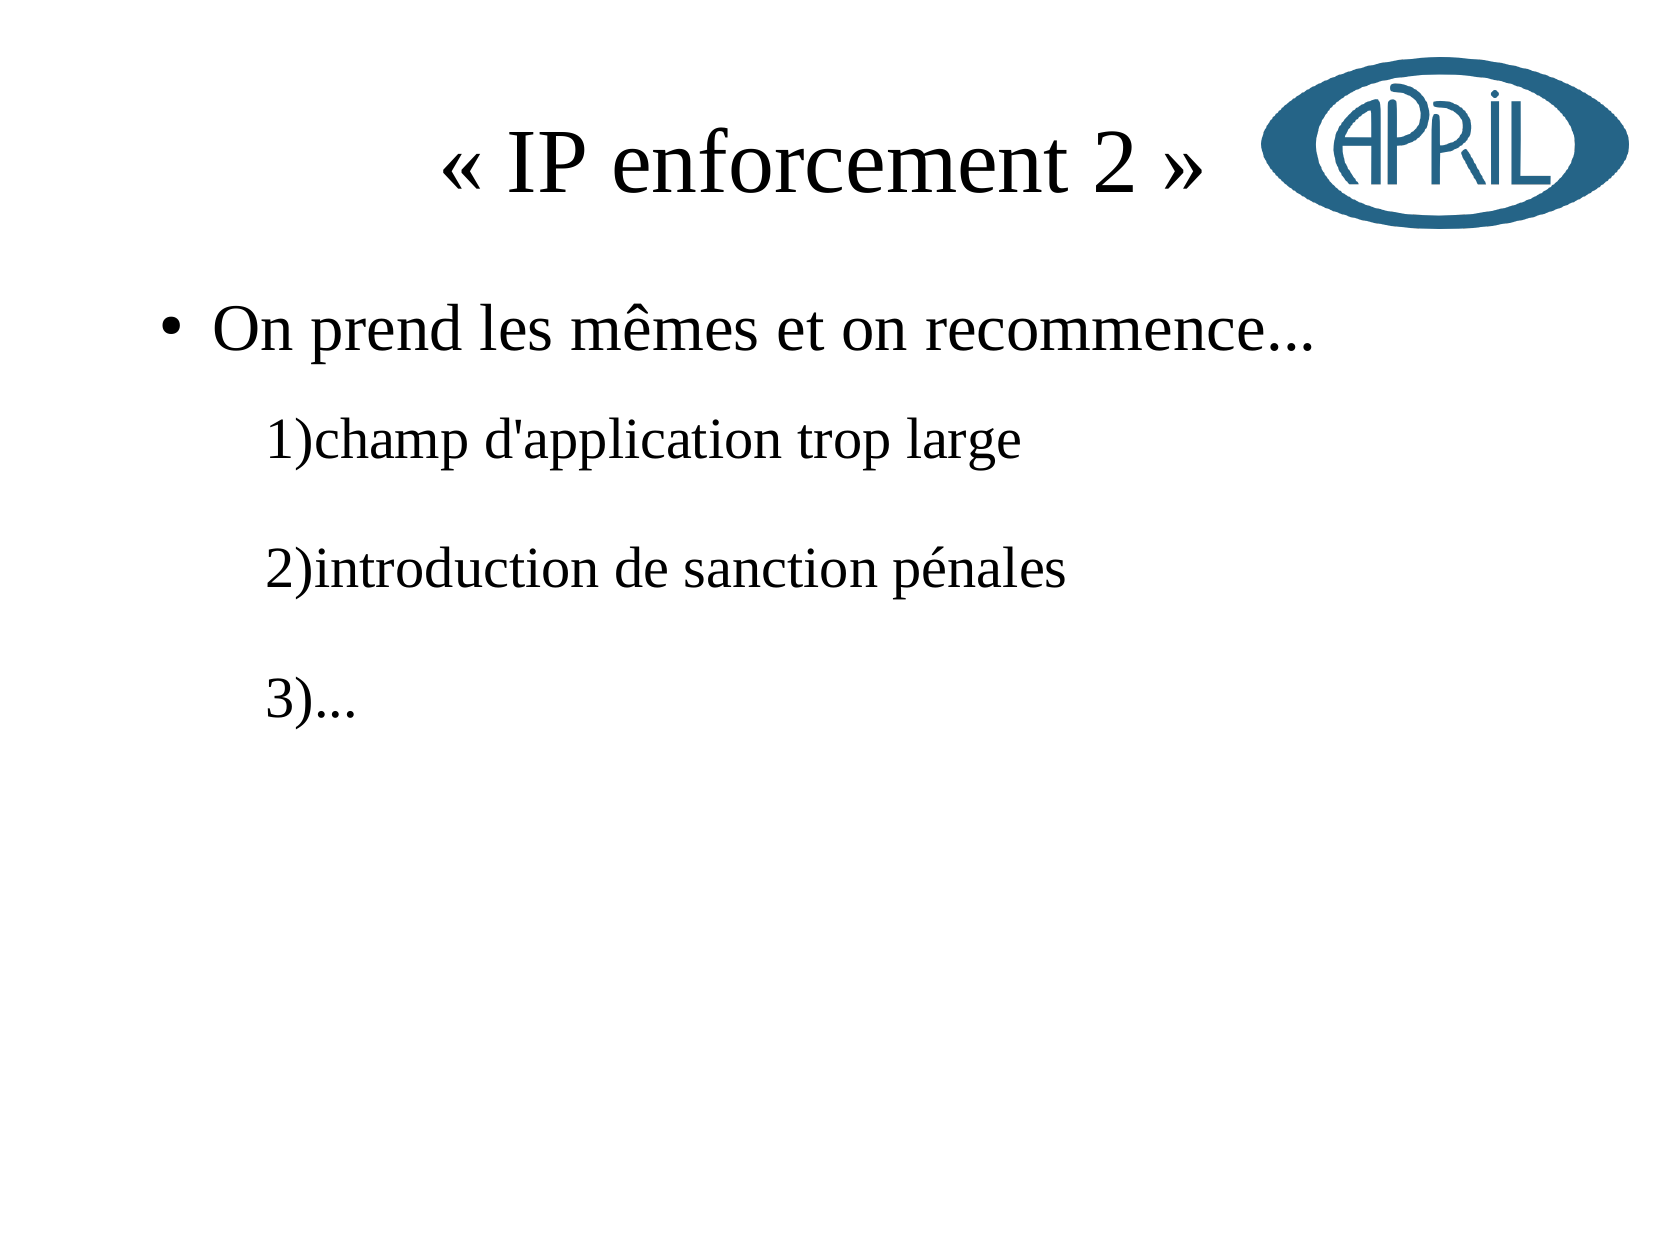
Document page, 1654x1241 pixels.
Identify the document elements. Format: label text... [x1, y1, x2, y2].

picture [1261, 57, 1629, 229]
title « IP enforcement 2 » [121, 73, 1525, 249]
list On prend les mêmes et on recommence... champ d'application trop large introduction de sanction pénales ... [123, 290, 1536, 984]
